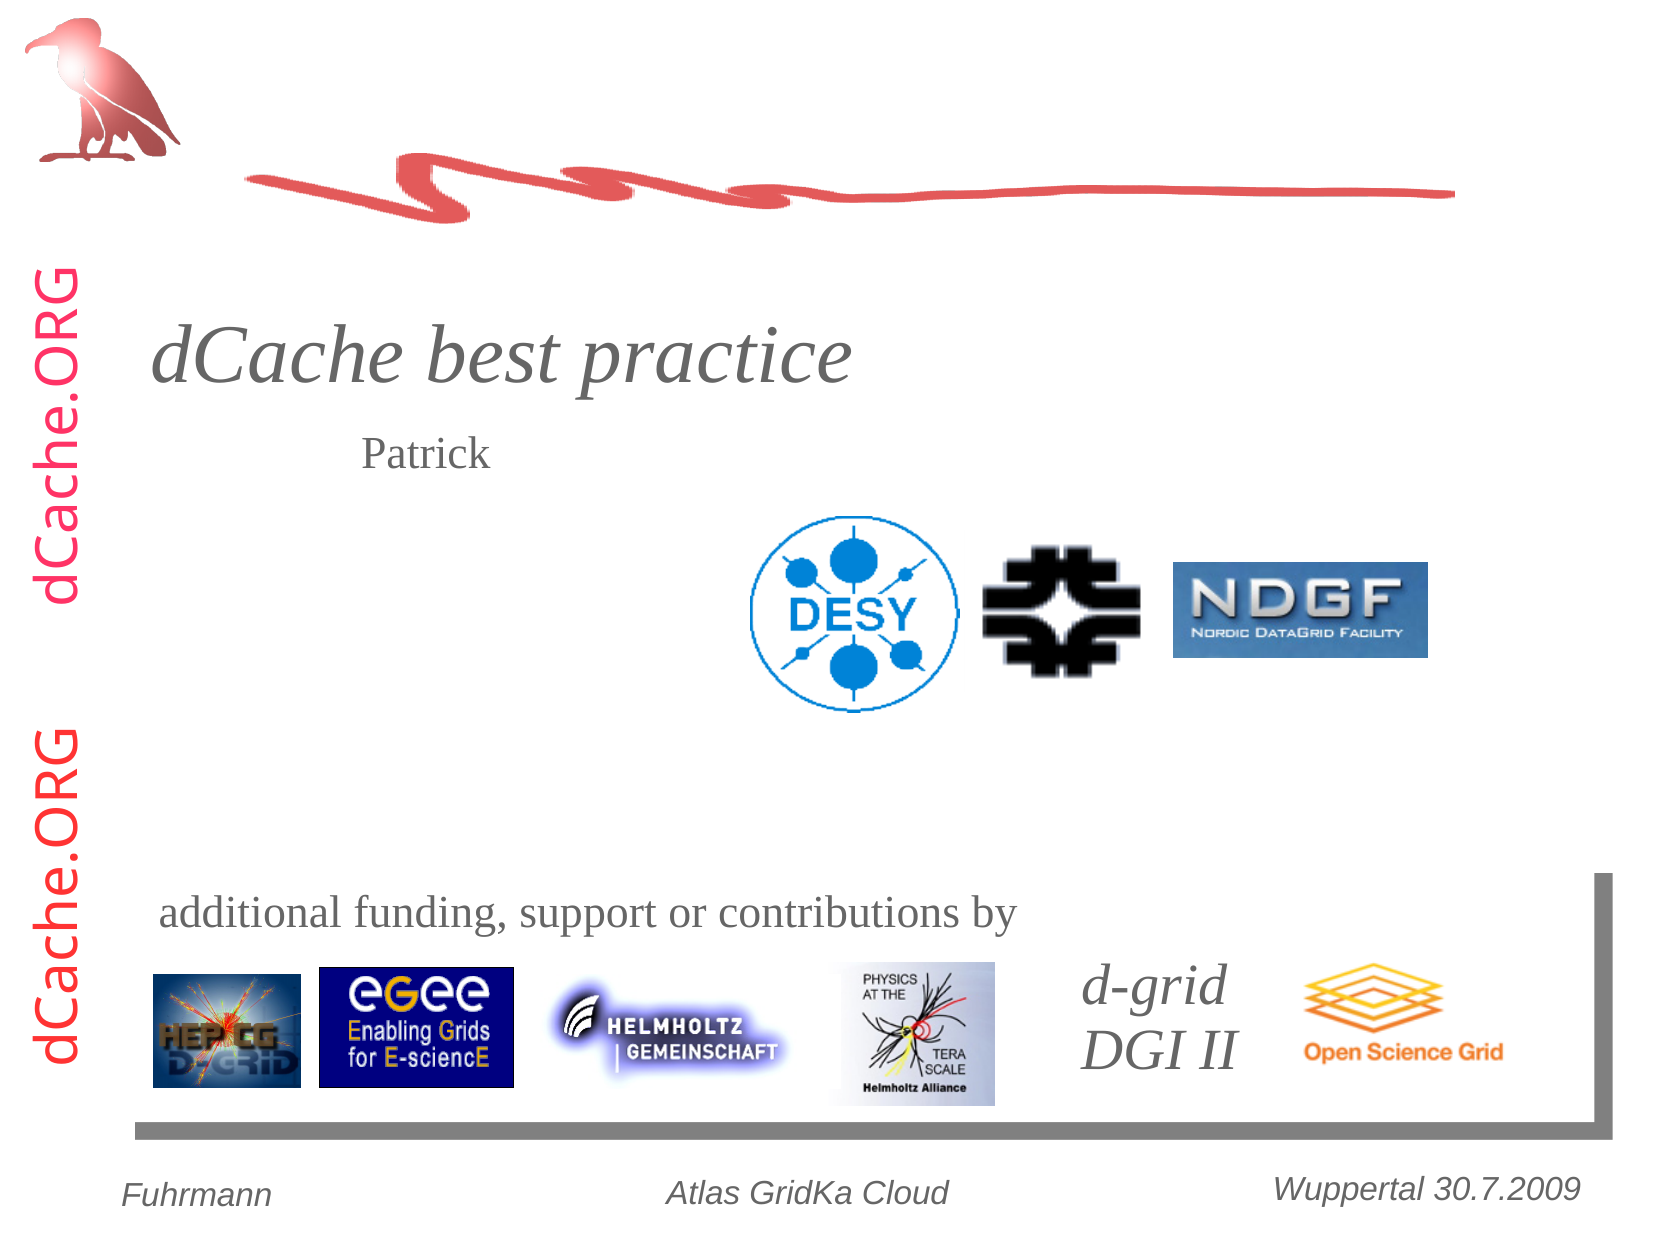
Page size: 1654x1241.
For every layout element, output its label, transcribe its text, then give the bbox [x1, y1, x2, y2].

text_box dCache best practice [135, 300, 870, 411]
text_box Patrick [346, 420, 506, 488]
picture [750, 516, 960, 713]
text_box additional funding, support or contributions by [143, 879, 1034, 947]
text_box d-grid DGI II [1066, 945, 1254, 1095]
picture [347, 976, 490, 1067]
picture [1296, 951, 1569, 1078]
picture [153, 974, 301, 1088]
text_box [118, 856, 1595, 1123]
picture [963, 530, 1155, 692]
picture [1173, 562, 1428, 658]
picture [540, 962, 995, 1106]
